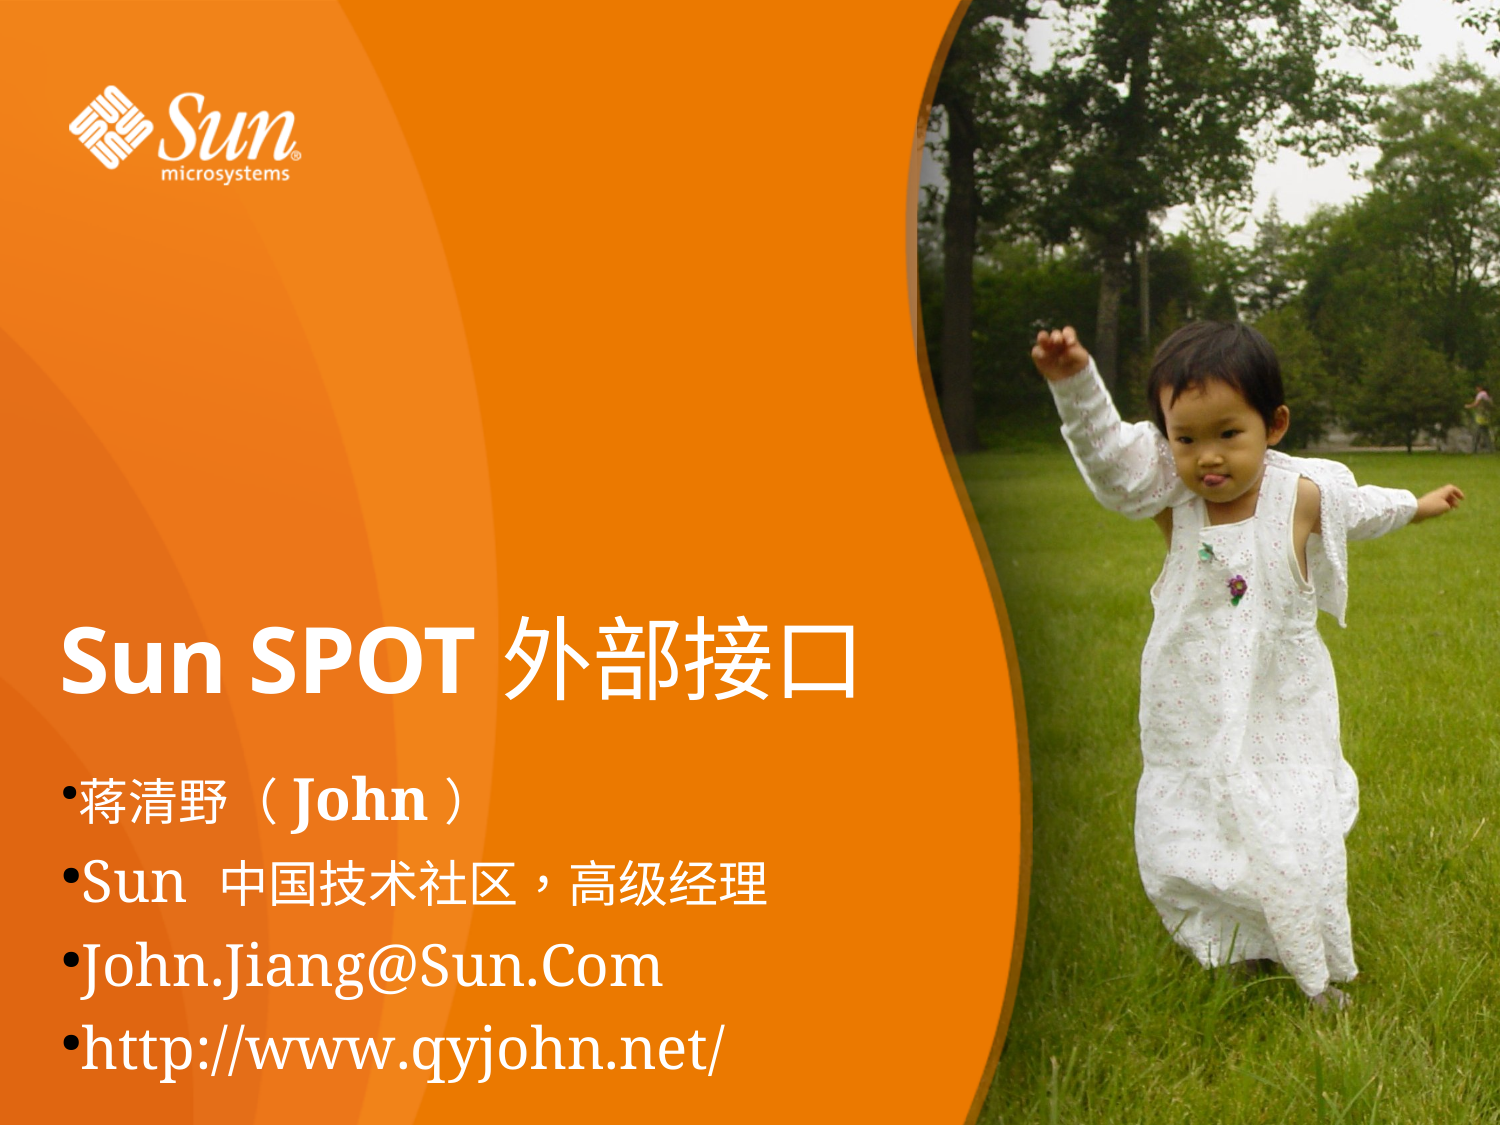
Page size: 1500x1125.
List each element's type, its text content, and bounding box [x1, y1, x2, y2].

title Sun SPOT外部接口 [59, 470, 1034, 716]
picture [0, 0, 1500, 1125]
list 蒋清野（John） Sun 中国技术社区，高级经理 John.Jiang@Sun.Com http://www.qyjohn.net/ [60, 766, 1051, 1049]
